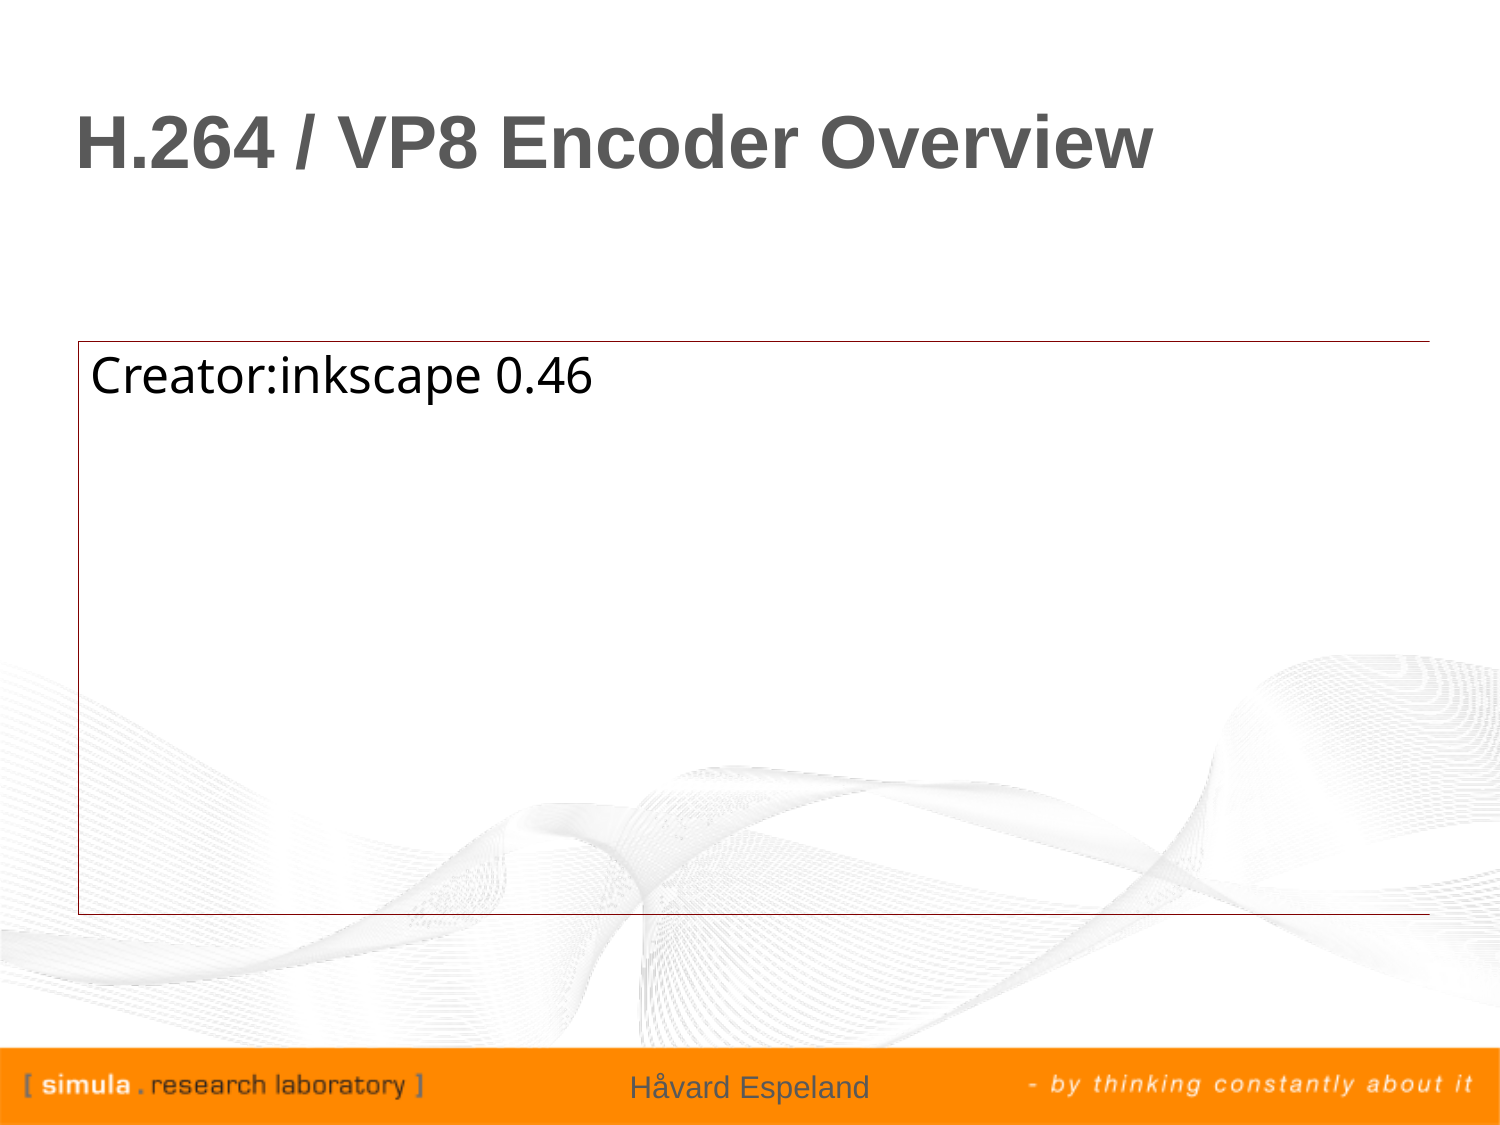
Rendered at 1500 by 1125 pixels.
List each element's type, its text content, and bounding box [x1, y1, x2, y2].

picture [0, 337, 1500, 1125]
title H.264 / VP8 Encoder Overview [75, 44, 1425, 233]
